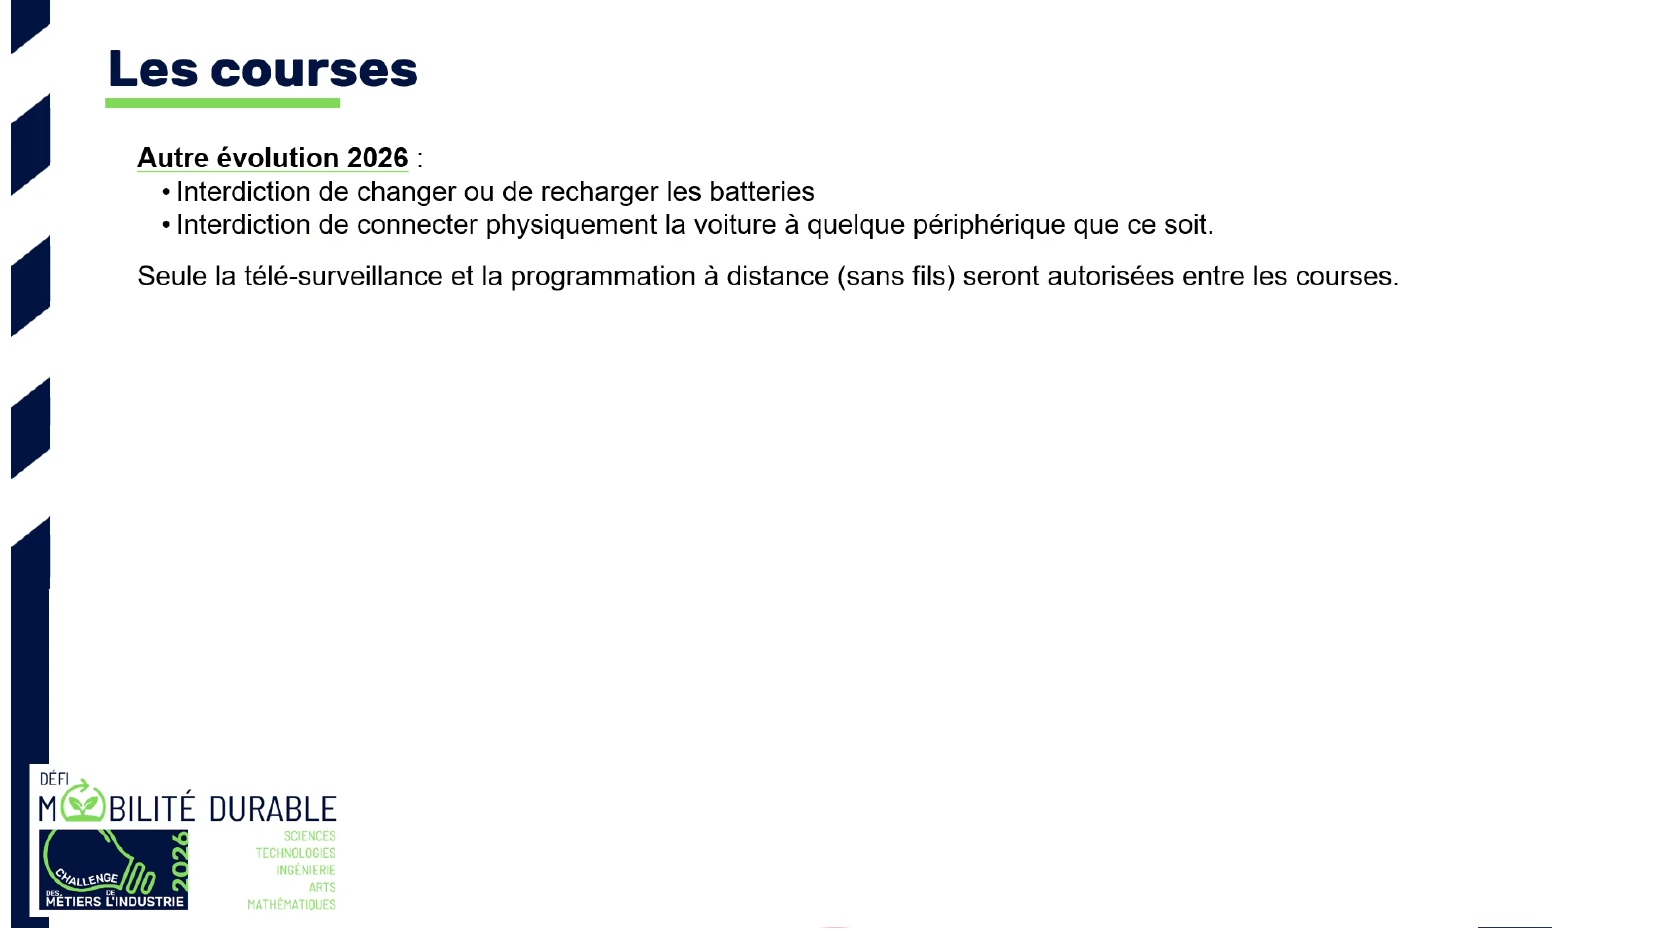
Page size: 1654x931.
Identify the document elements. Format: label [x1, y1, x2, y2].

picture [11, 0, 1654, 929]
text_box [129, 295, 1654, 928]
